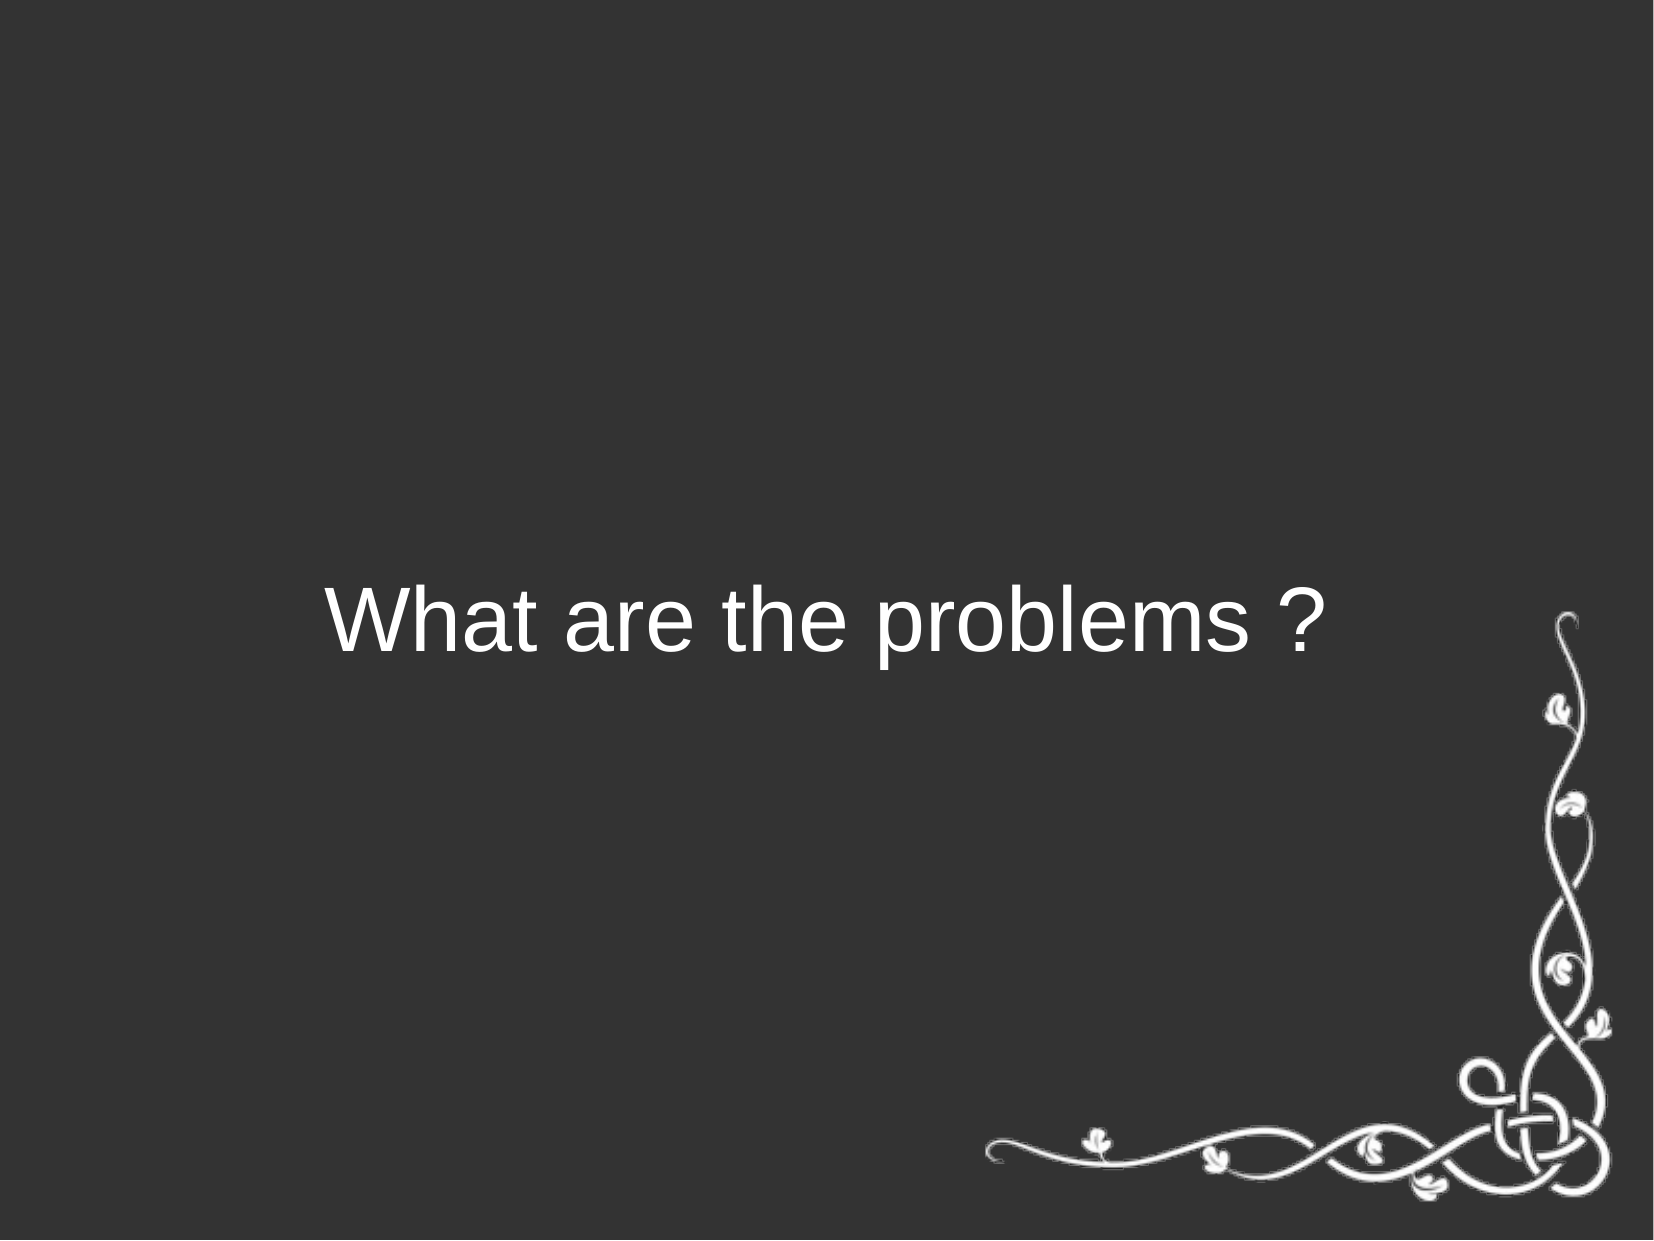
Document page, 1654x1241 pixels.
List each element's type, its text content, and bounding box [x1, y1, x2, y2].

picture [932, 554, 1654, 1237]
title What are the problems ? [82, 516, 1571, 724]
